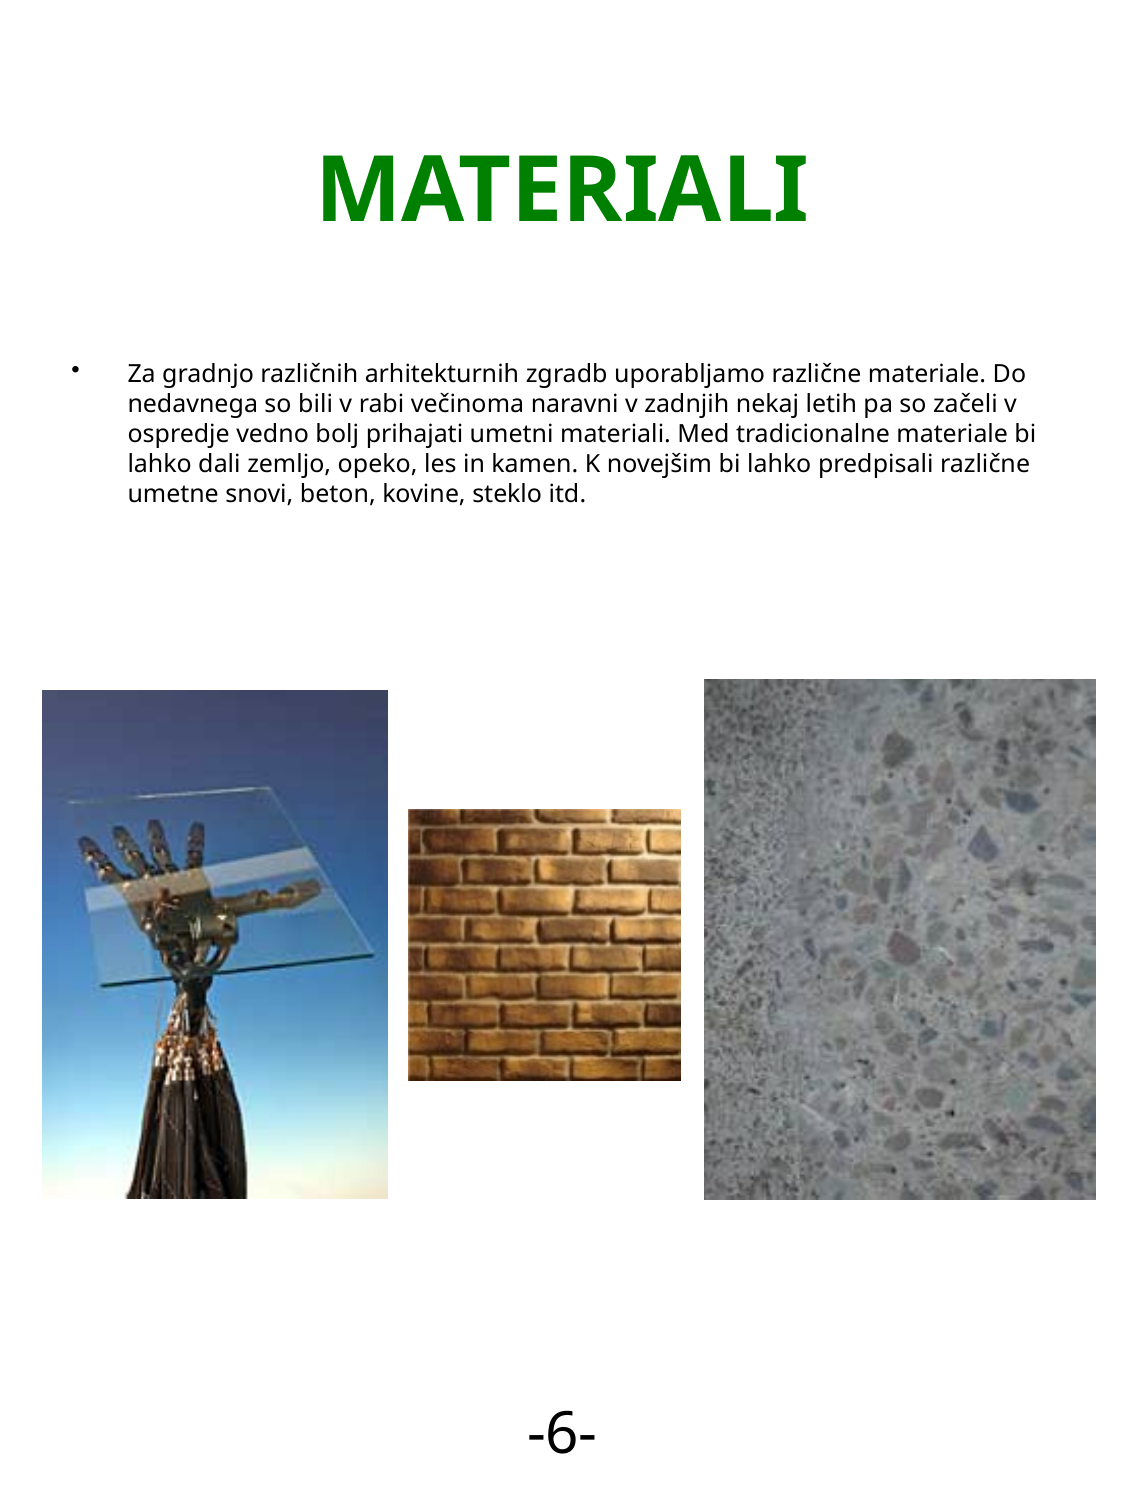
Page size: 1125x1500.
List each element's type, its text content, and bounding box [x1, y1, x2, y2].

picture [704, 679, 1096, 1200]
list Za gradnjo različnih arhitekturnih zgradb uporabljamo različne materiale. Do nedavnega so bili v rabi večinoma naravni v zadnjih nekaj letih pa so začeli v ospredje vedno bolj prihajati umetni materiali. Med tradicionalne materiale bi lahko dali zemljo, opeko, les in kamen. K novejšim bi lahko predpisali različne umetne snovi, beton, kovine, steklo itd. [56, 350, 1069, 1340]
title MATERIALI [56, 60, 1069, 311]
picture [408, 809, 681, 1081]
text_box -6- [0, 1387, 1125, 1473]
picture [42, 690, 388, 1199]
